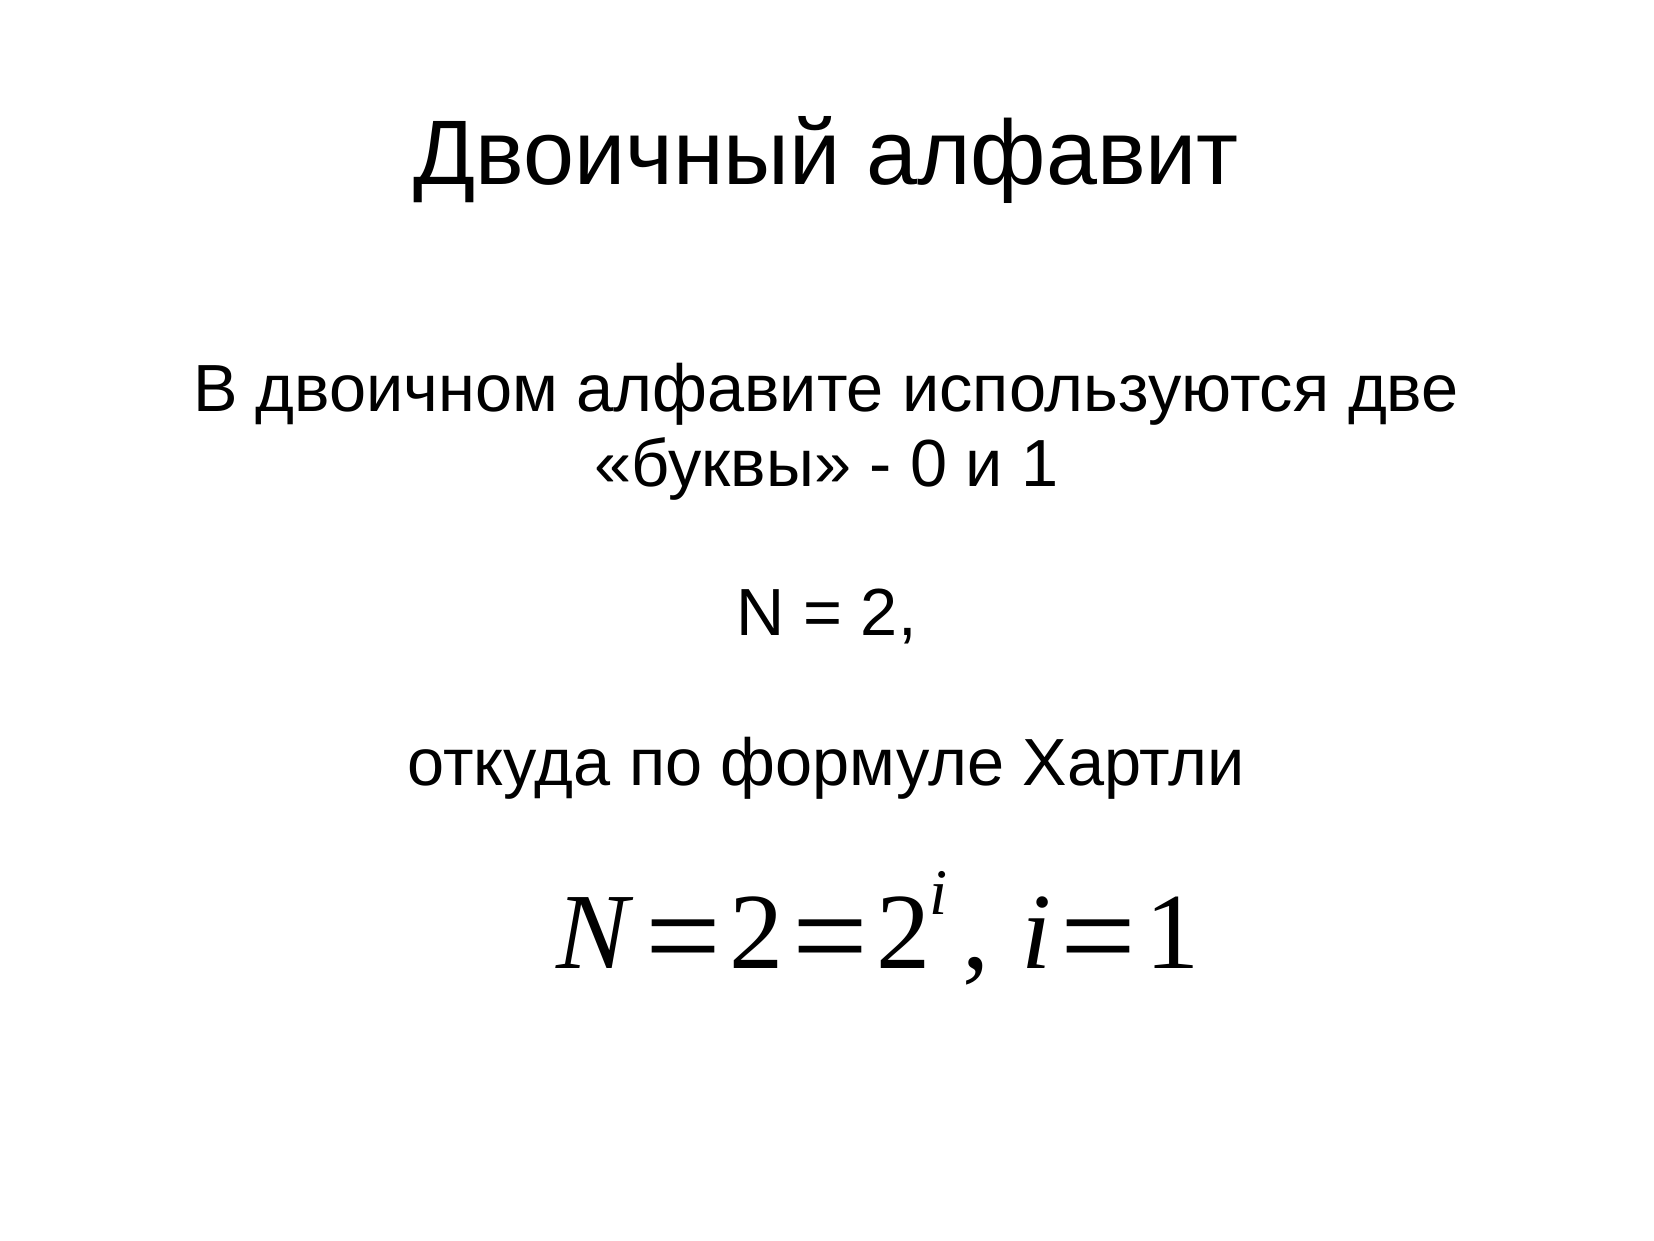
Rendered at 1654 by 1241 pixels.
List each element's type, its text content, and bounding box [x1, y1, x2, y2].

title Двоичный алфавит [82, 49, 1571, 257]
chart [543, 856, 1205, 993]
subtitle В двоичном алфавите используются две «буквы» - 0 и 1 N = 2, откуда по формуле Хартли [82, 290, 1571, 1010]
